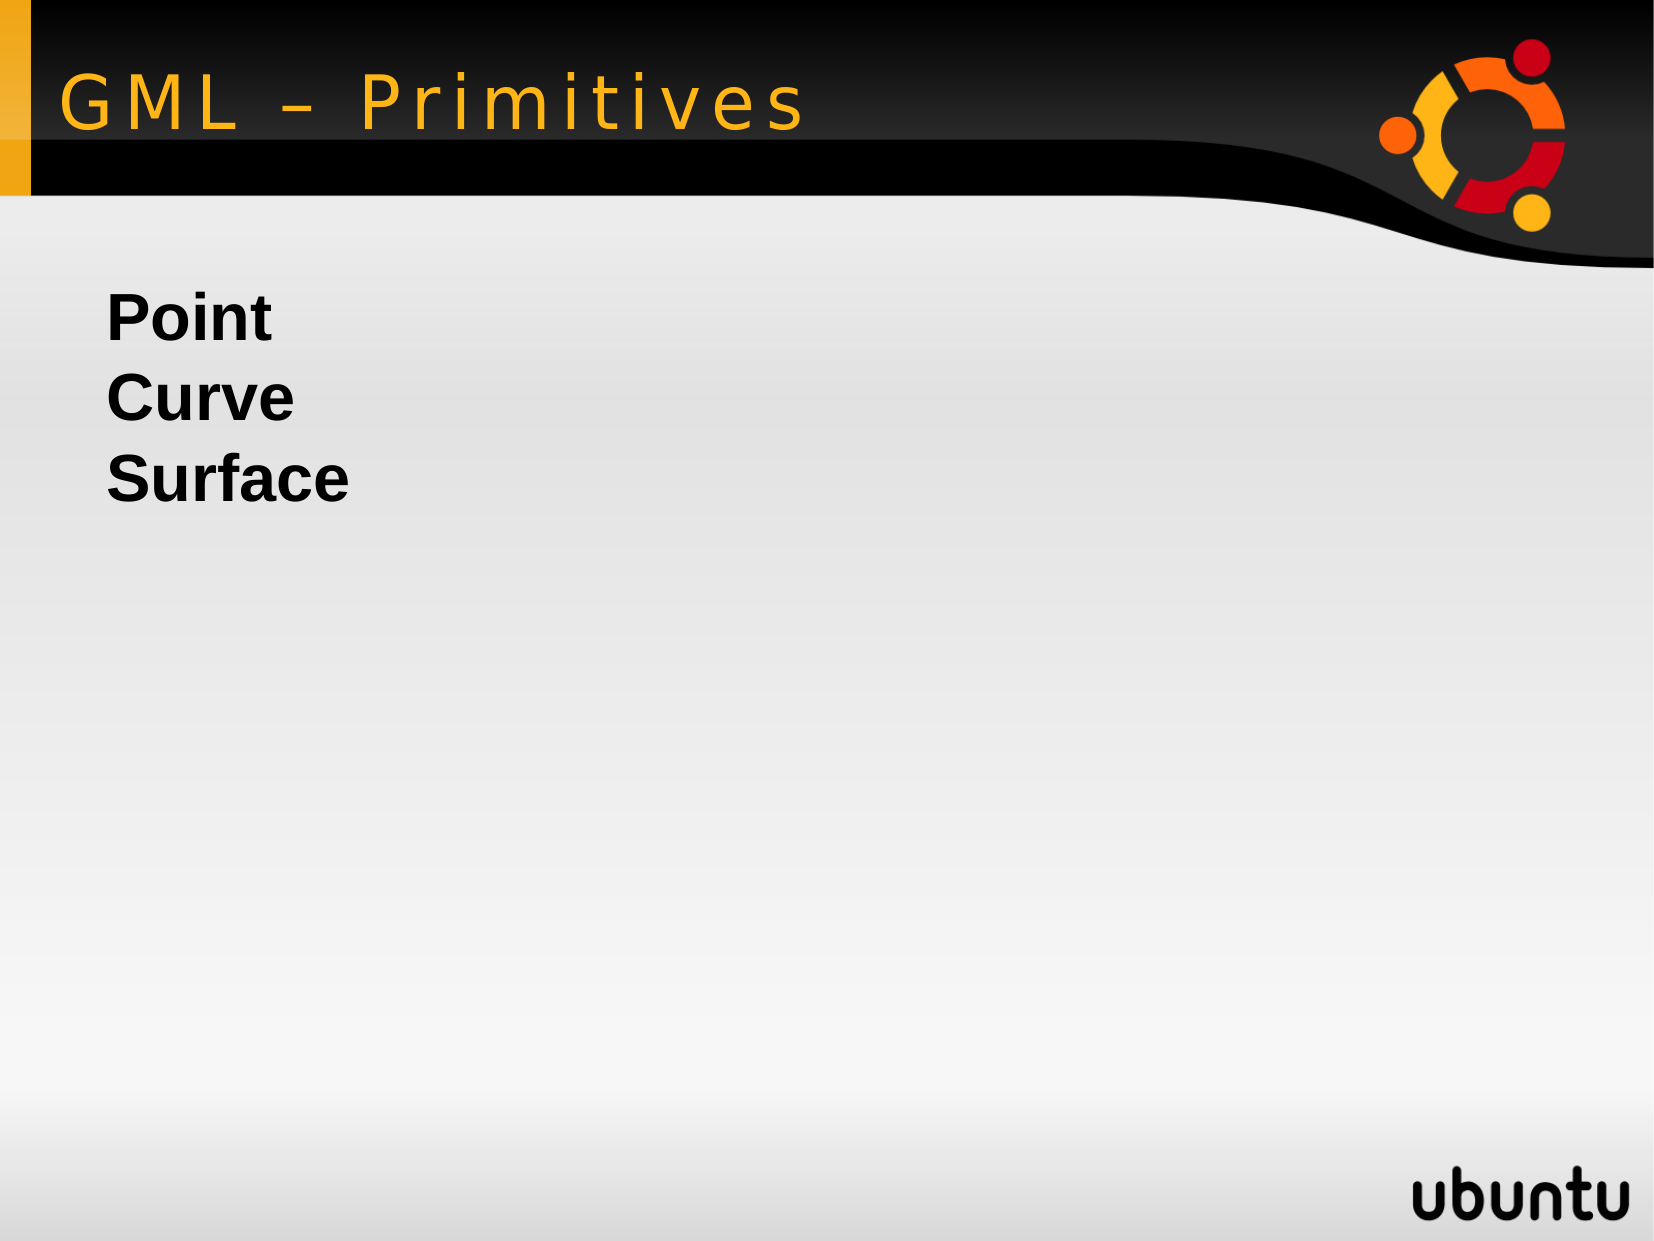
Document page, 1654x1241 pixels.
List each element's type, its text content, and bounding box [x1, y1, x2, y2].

picture [0, 0, 1654, 1241]
title GML – Primitives [59, 29, 1270, 178]
list Point Curve Surface [88, 279, 1577, 1099]
